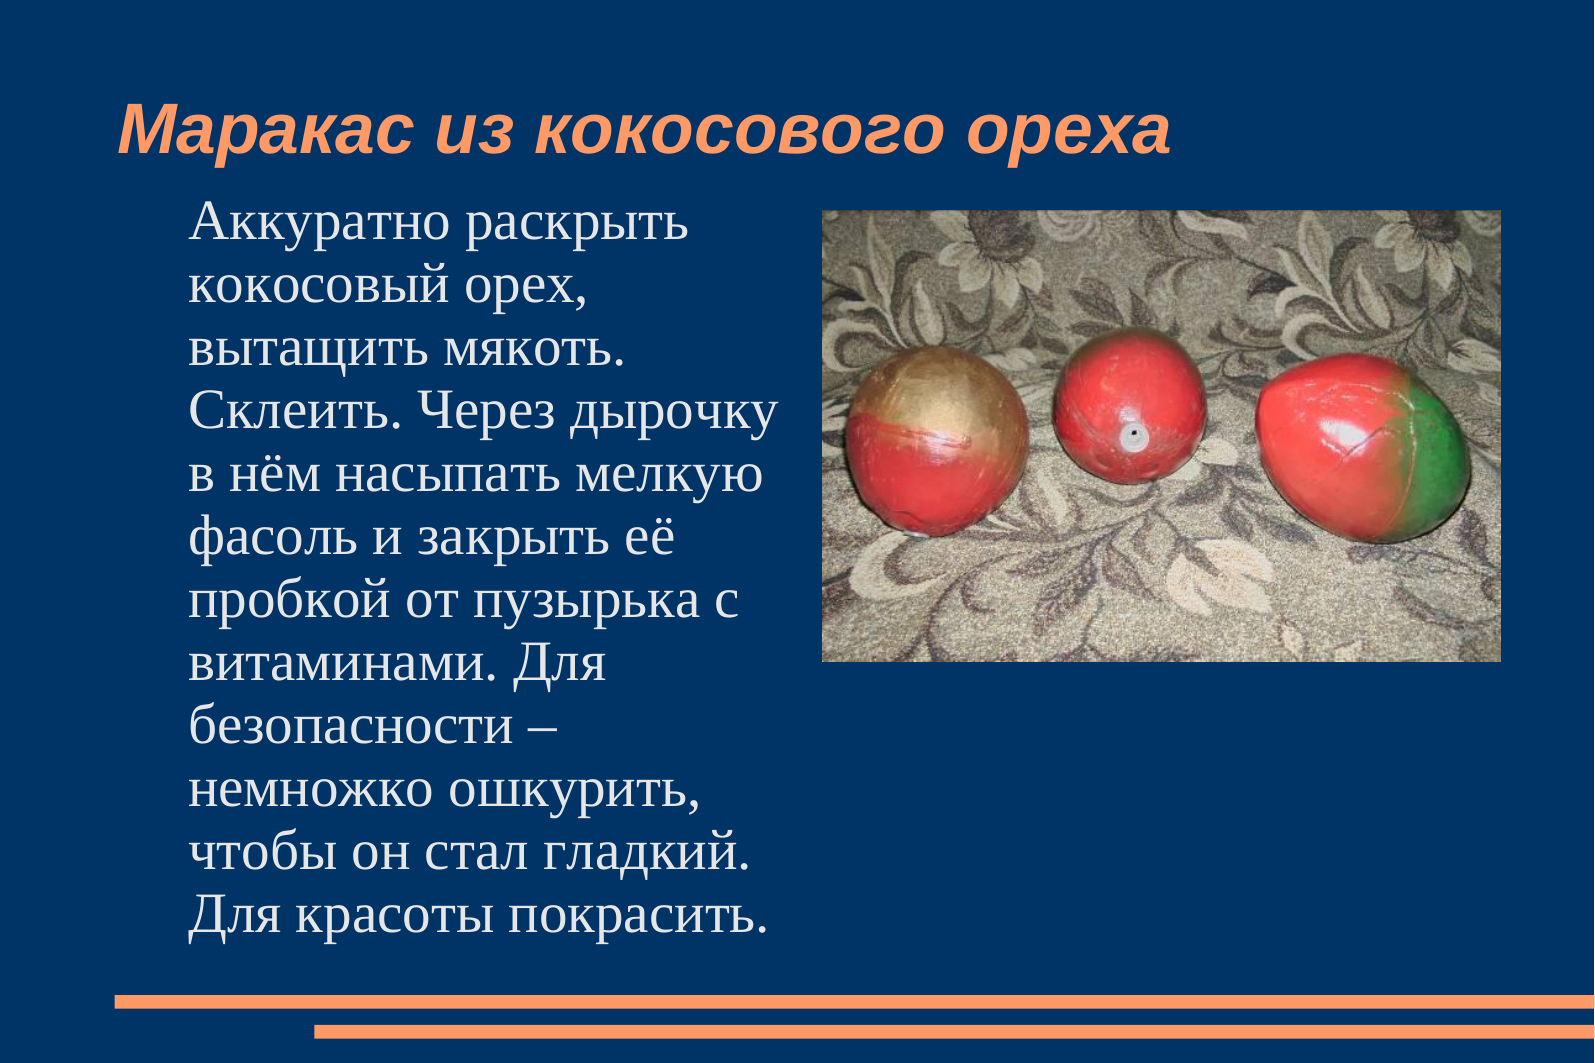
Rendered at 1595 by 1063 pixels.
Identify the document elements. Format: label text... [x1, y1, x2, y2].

list Аккуратно раскрыть кокосовый орех, вытащить мякоть. Склеить. Через дырочку в нём насыпать мелкую фасоль и закрыть её пробкой от пузырька с витаминами. Для безопасности – немножко ошкурить, чтобы он стал гладкий. Для красоты покрасить. [117, 188, 795, 1004]
title Маракас из кокосового ореха [117, 39, 1479, 218]
picture [822, 210, 1501, 662]
